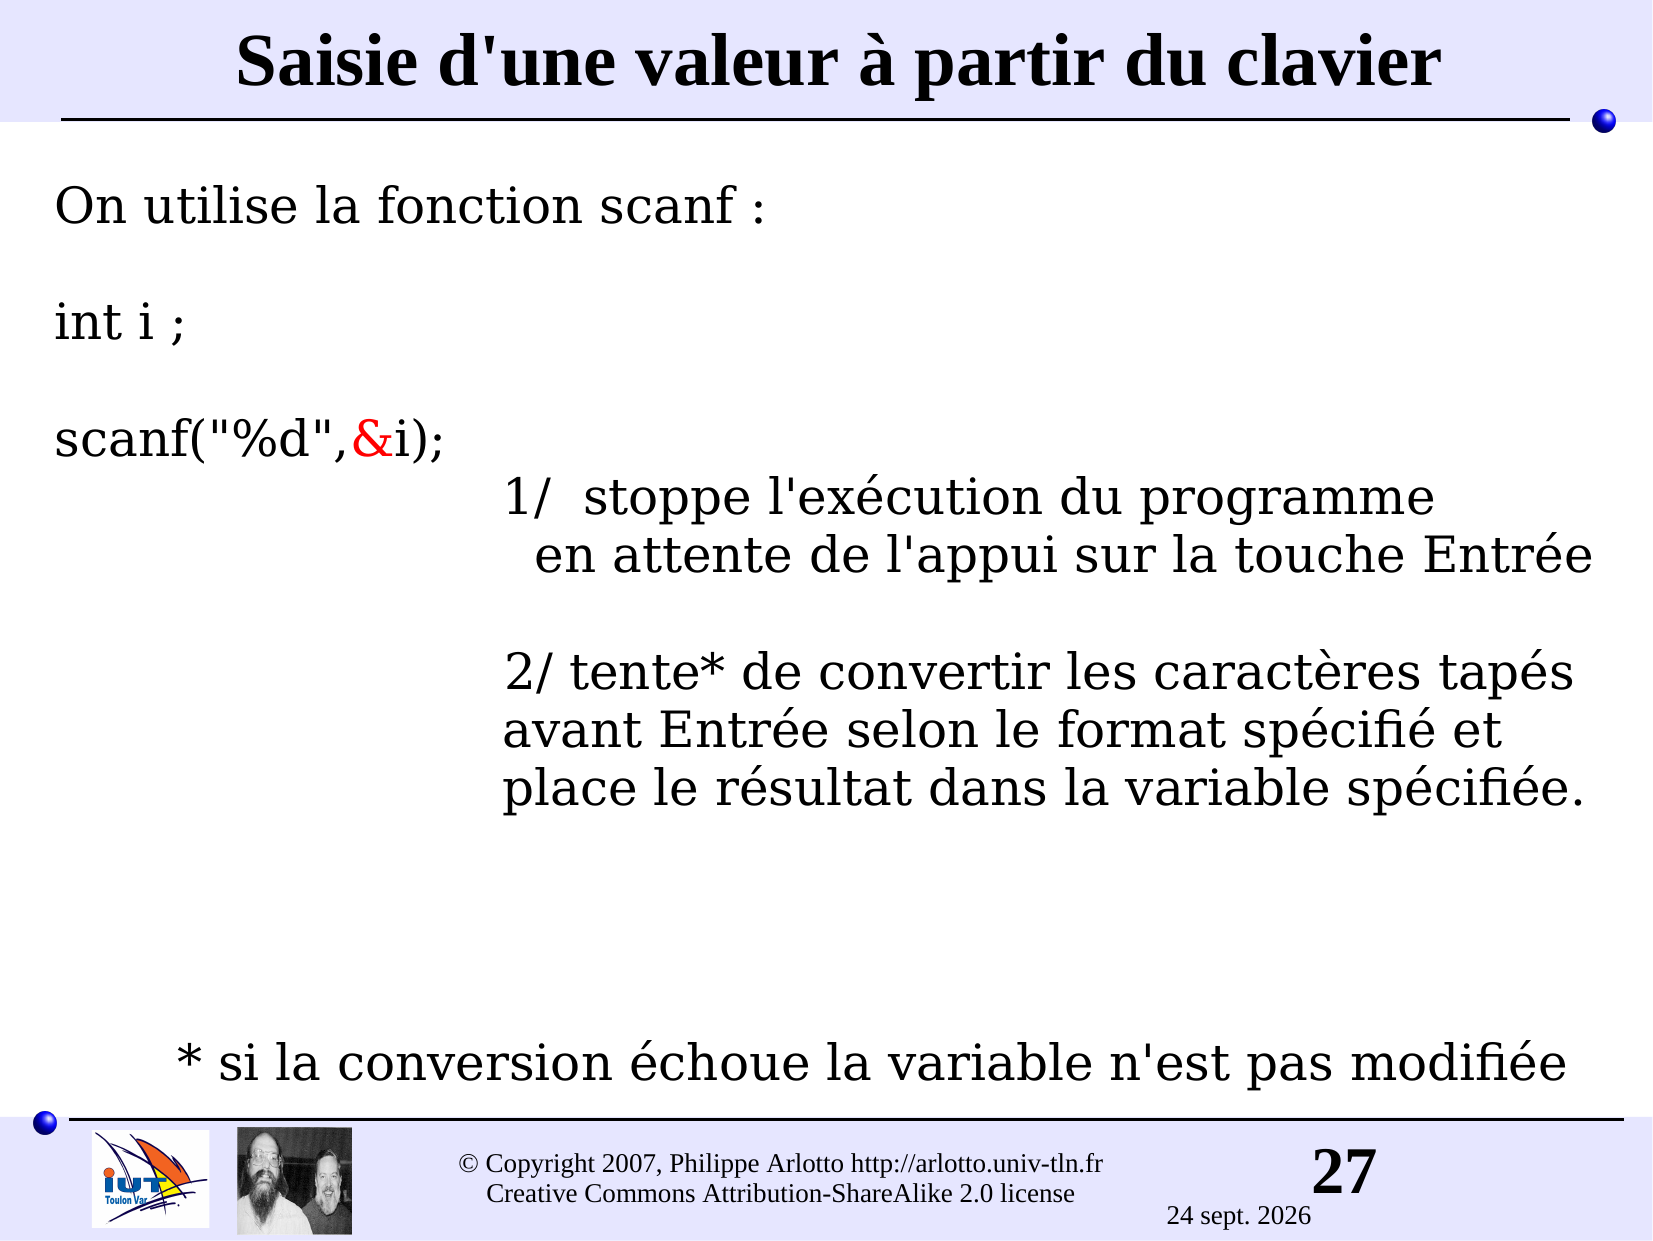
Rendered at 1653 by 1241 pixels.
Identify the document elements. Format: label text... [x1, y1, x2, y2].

title Saisie d'une valeur à partir du clavier [95, 11, 1585, 110]
picture [237, 1127, 352, 1235]
text_box On utilise la fonction scanf : int i ; scanf("%d",&i); 1/ stoppe l'exécution du programme en attente de l'appui sur la touche Entrée 2/ tente* de convertir les caractères tapés avant Entrée selon le format spécifié et place le résultat dans la variable spécifiée. [54, 177, 1595, 935]
text_box * si la conversion échoue la variable n'est pas modifiée [177, 1034, 1570, 1093]
